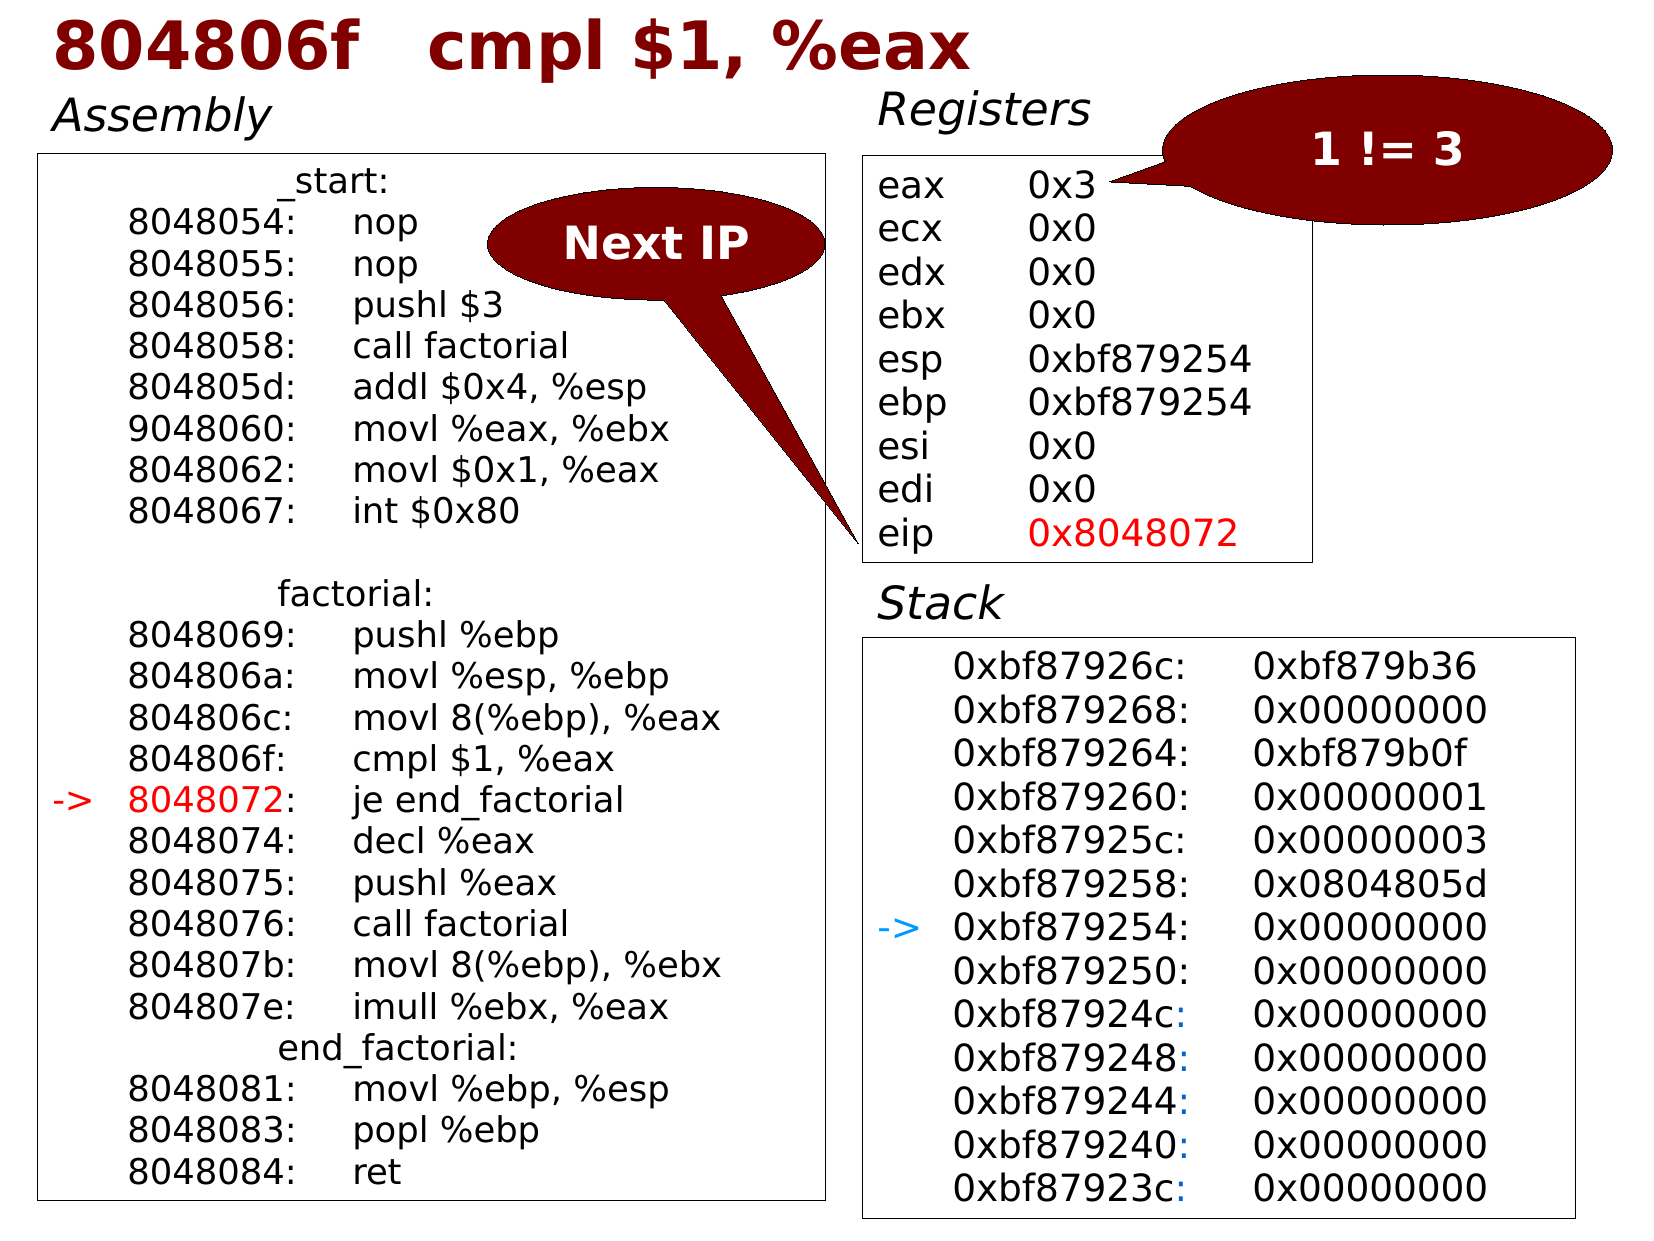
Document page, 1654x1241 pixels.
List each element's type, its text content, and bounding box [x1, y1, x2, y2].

text_box 804806f cmpl $1, %eax [37, 0, 1388, 93]
text_box Next IP [487, 187, 859, 544]
text_box eax 0x3 ecx 0x0 edx 0x0 ebx 0x0 esp 0xbf879254 ebp 0xbf879254 esi 0x0 edi 0x0 eip 0x8048072 [862, 155, 1313, 563]
text_box _start: 8048054: nop 8048055: nop 8048056: pushl $3 8048058: call factorial 804805d: addl $0x4, %esp 9048060: movl %eax, %ebx 8048062: movl $0x1, %eax 8048067: int $0x80 factorial: 8048069: pushl %ebp 804806a: movl %esp, %ebp 804806c: movl 8(%ebp), %eax 804806f: cmpl $1, %eax -> 8048072: je end_factorial 8048074: decl %eax 8048075: pushl %eax 8048076: call factorial 804807b: movl 8(%ebp), %ebx 804807e: imull %ebx, %eax end_factorial: 8048081: movl %ebp, %esp 8048083: popl %ebp 8048084: ret [37, 153, 826, 1201]
text_box Stack [862, 569, 1051, 638]
text_box 0xbf87926c: 0xbf879b36 0xbf879268: 0x00000000 0xbf879264: 0xbf879b0f 0xbf879260: 0x00000001 0xbf87925c: 0x00000003 0xbf879258: 0x0804805d -> 0xbf879254: 0x00000000 0xbf879250: 0x00000000 0xbf87924c: 0x00000000 0xbf879248: 0x00000000 0xbf879244: 0x00000000 0xbf879240: 0x00000000 0xbf87923c: 0x00000000 [862, 637, 1576, 1219]
text_box 1 != 3 [1109, 75, 1613, 226]
text_box Registers [862, 75, 1126, 144]
text_box Assembly [37, 81, 301, 151]
